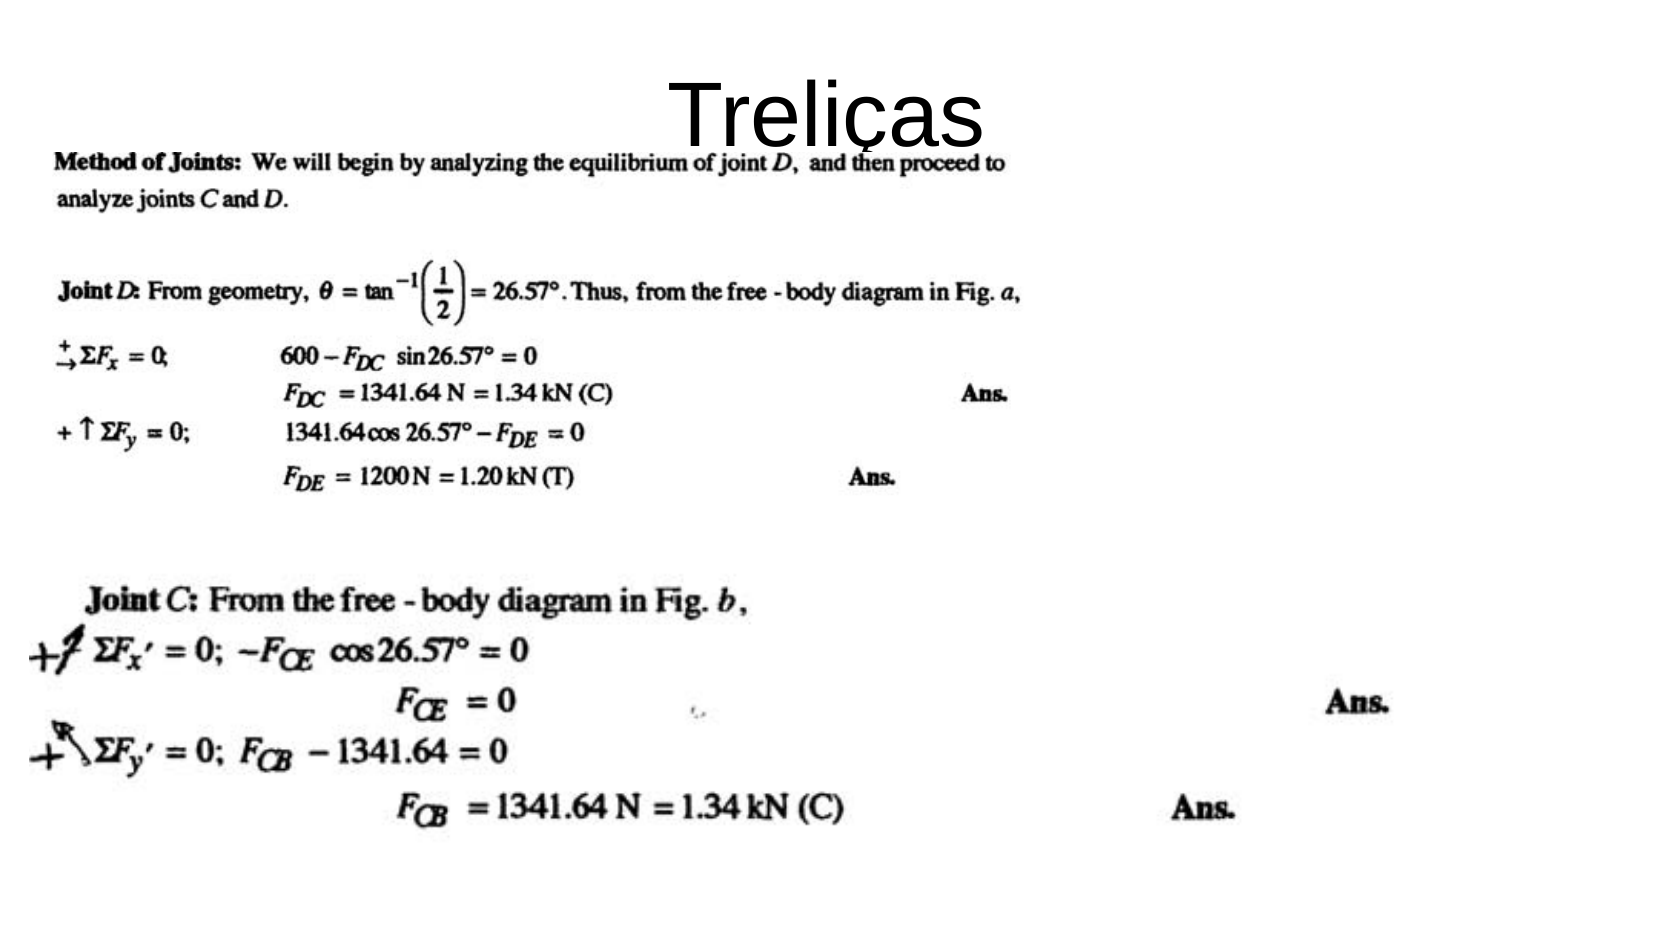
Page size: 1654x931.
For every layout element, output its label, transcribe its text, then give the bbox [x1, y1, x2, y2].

picture [29, 560, 1524, 886]
title Treliças [82, 37, 1571, 193]
picture [28, 152, 1146, 532]
